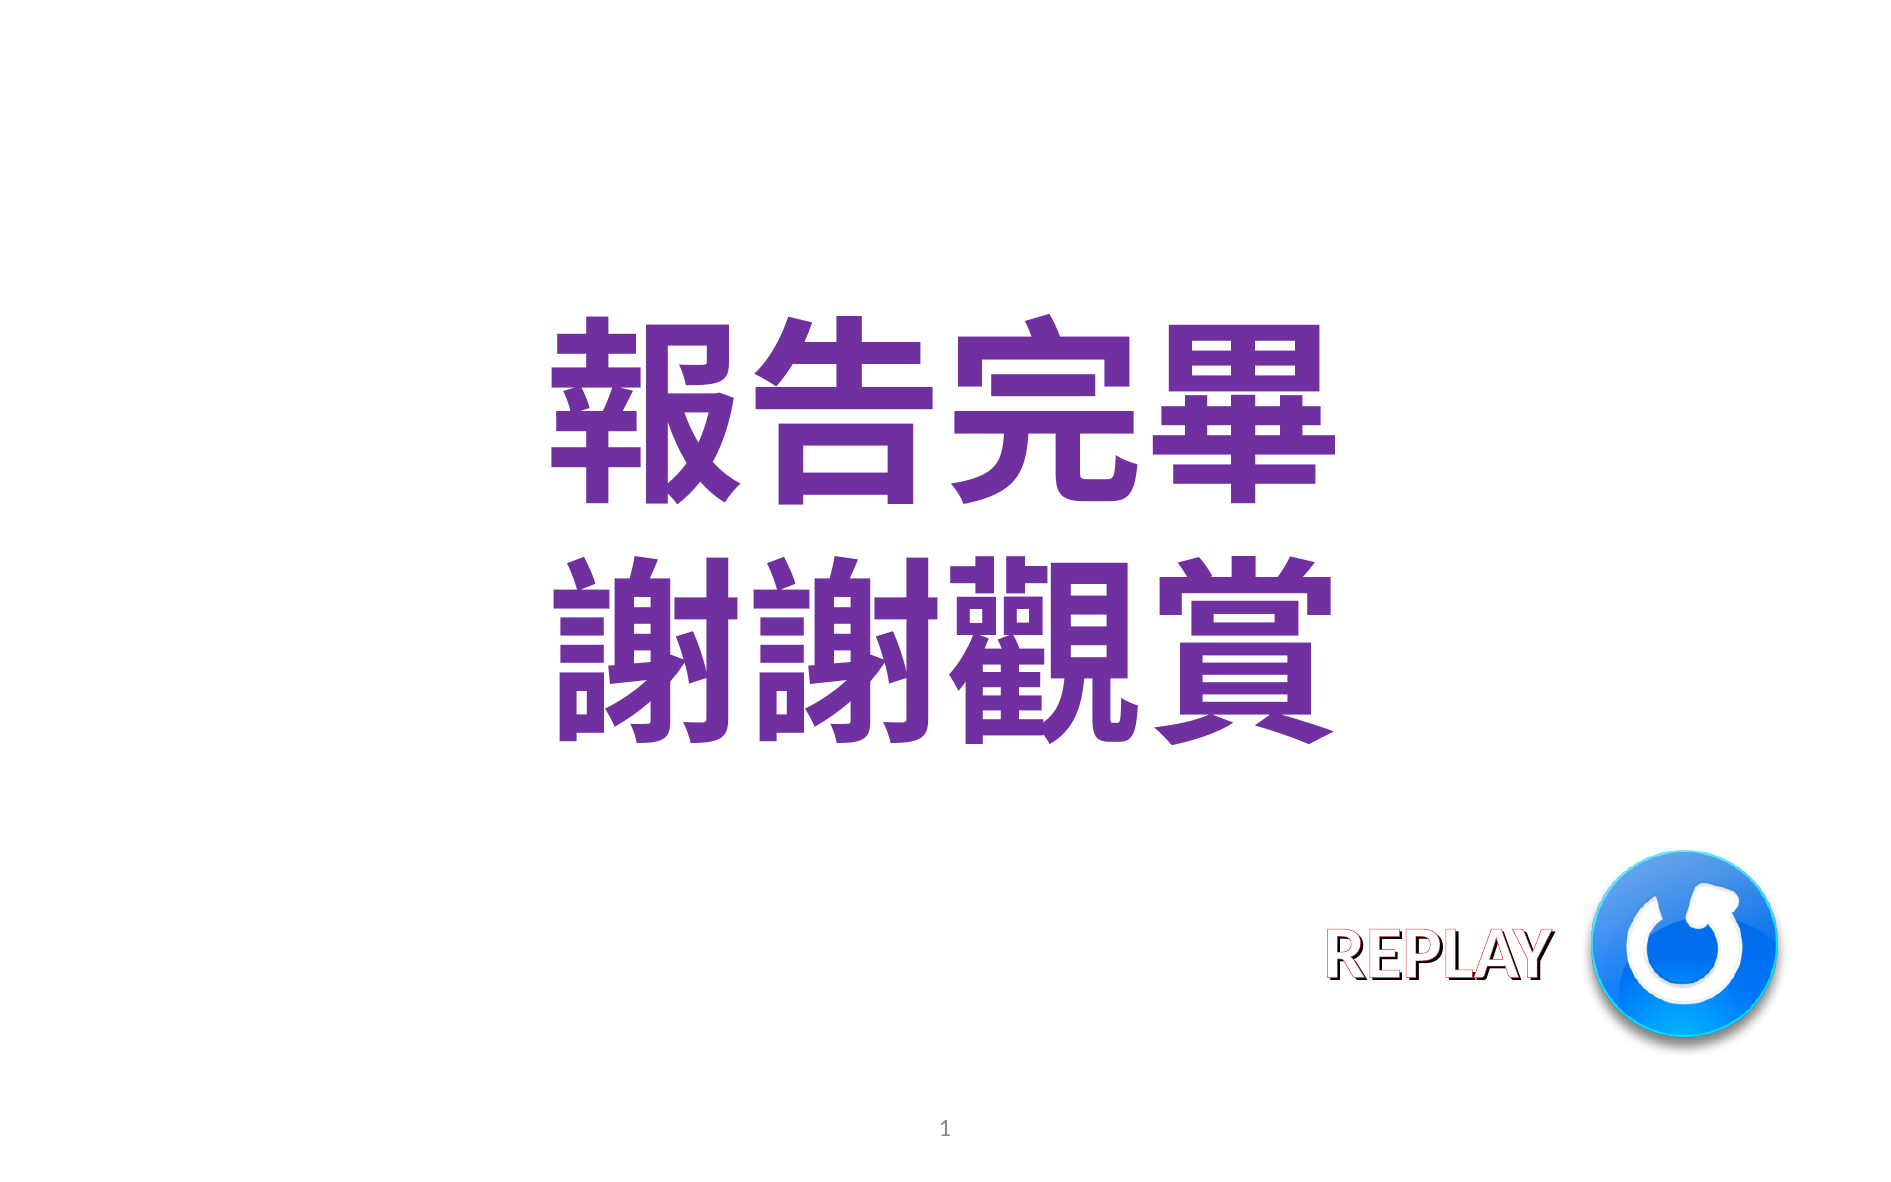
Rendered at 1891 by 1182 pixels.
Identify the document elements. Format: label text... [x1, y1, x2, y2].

picture [1577, 846, 1791, 1060]
text_box REPLAY [1273, 895, 1602, 1000]
text_box 1 [645, 1094, 1245, 1158]
text_box 報告完畢 謝謝觀賞 [170, 279, 1719, 780]
